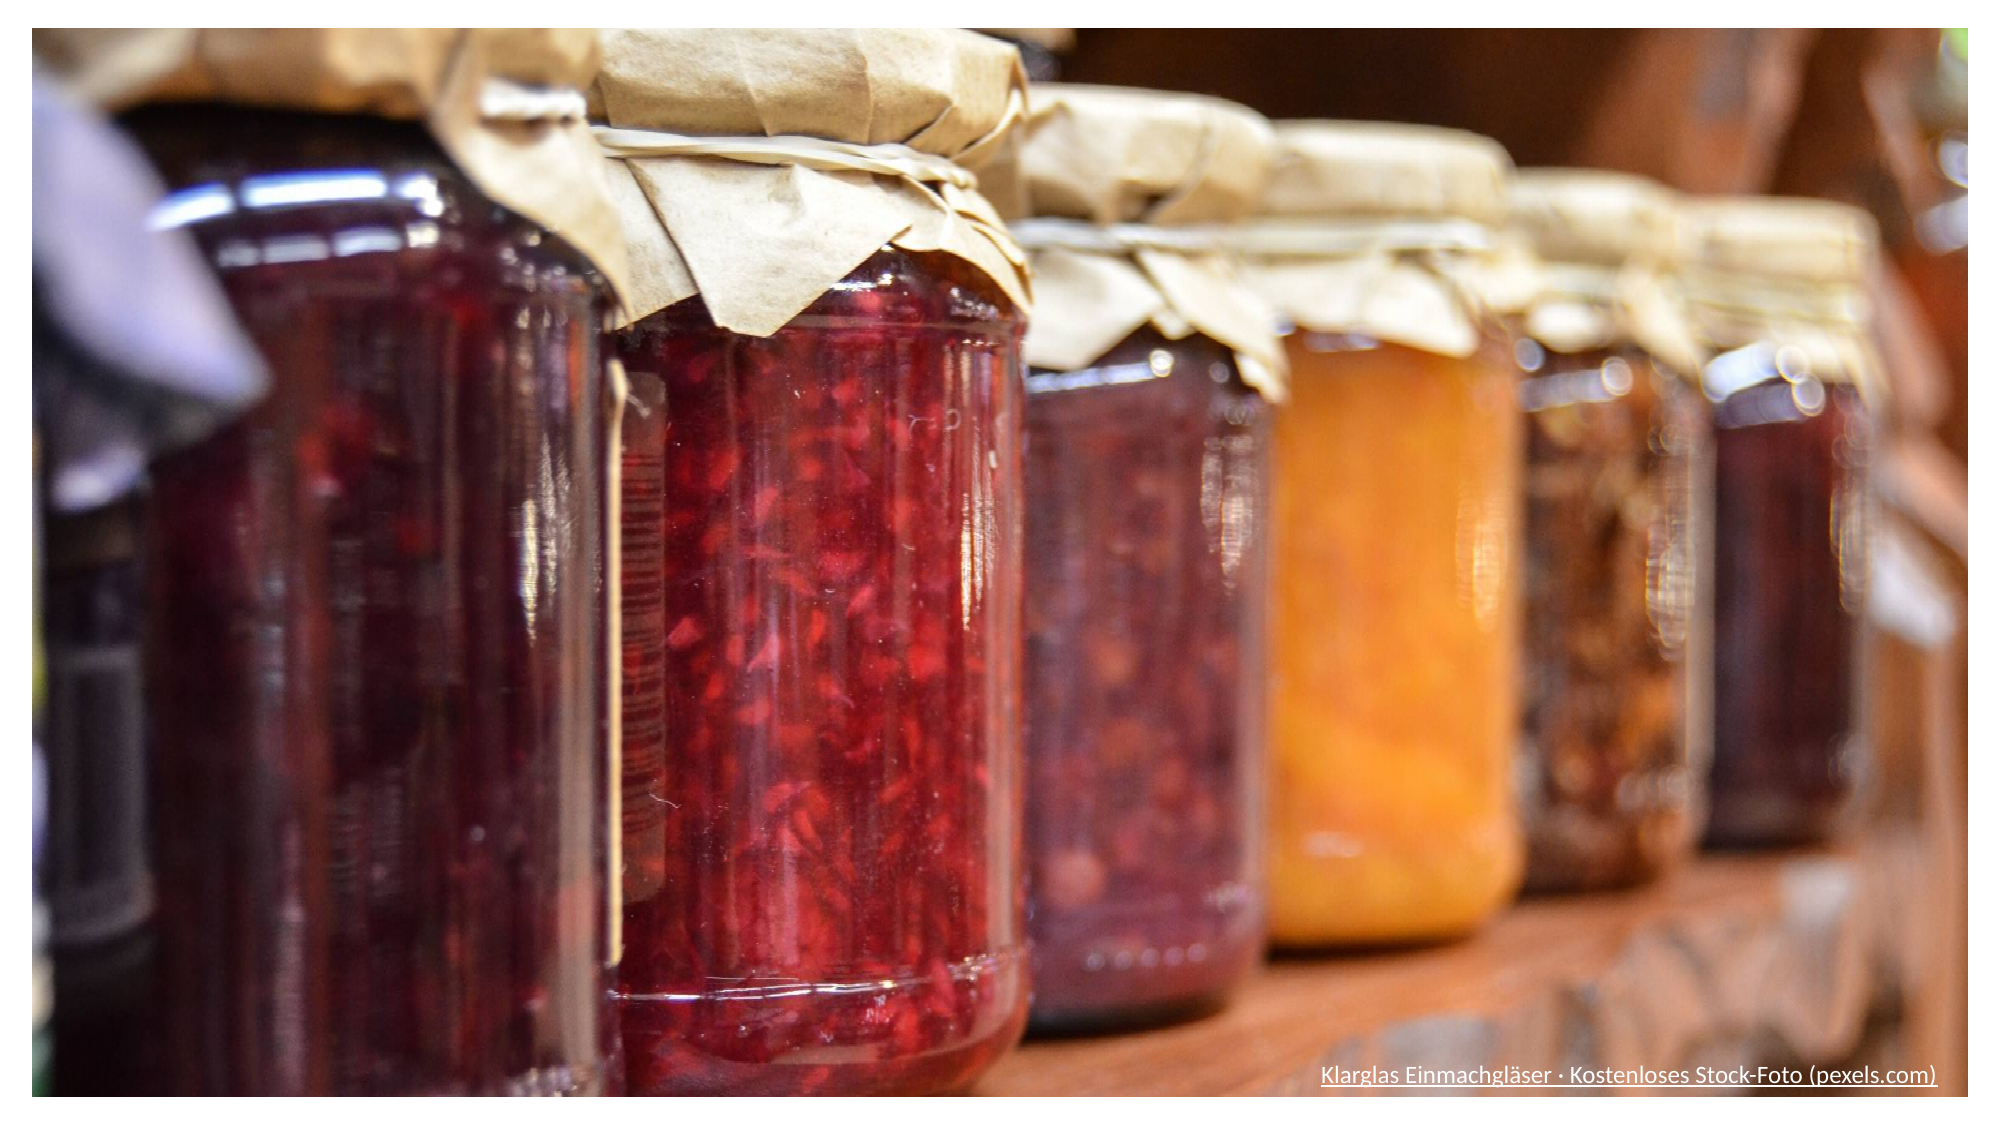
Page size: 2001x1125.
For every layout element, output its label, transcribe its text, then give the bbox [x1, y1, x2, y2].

text_box Klarglas Einmachgläser · Kostenloses Stock-Foto (pexels.com) [1306, 1051, 2000, 1097]
picture [32, 28, 1968, 1097]
